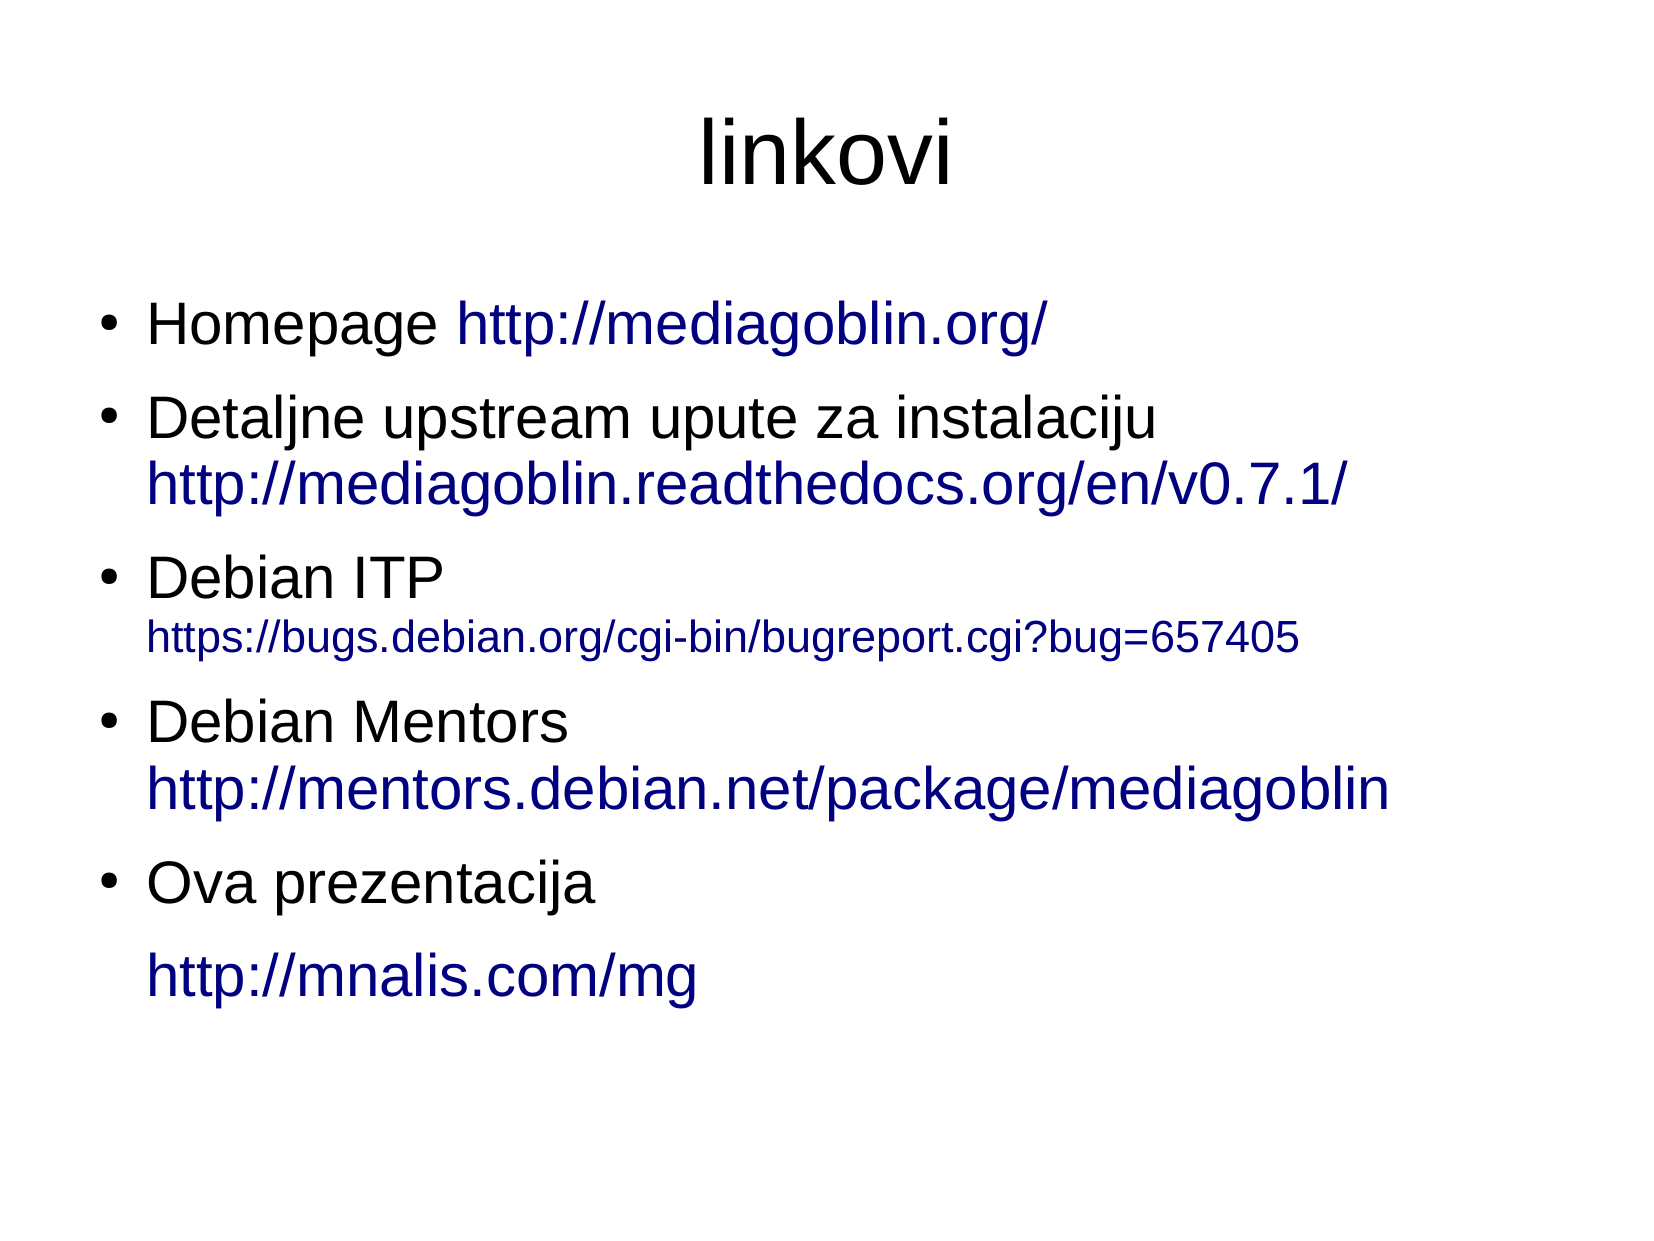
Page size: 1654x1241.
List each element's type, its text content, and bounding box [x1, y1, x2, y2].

title linkovi [82, 49, 1571, 257]
list Homepage http://mediagoblin.org/ Detaljne upstream upute za instalaciju http://mediagoblin.readthedocs.org/en/v0.7.1/ Debian ITP https://bugs.debian.org/cgi-bin/bugreport.cgi?bug=657405 Debian Mentors http://mentors.debian.net/package/mediagoblin Ova prezentacija http://mnalis.com/mg [82, 290, 1538, 1010]
